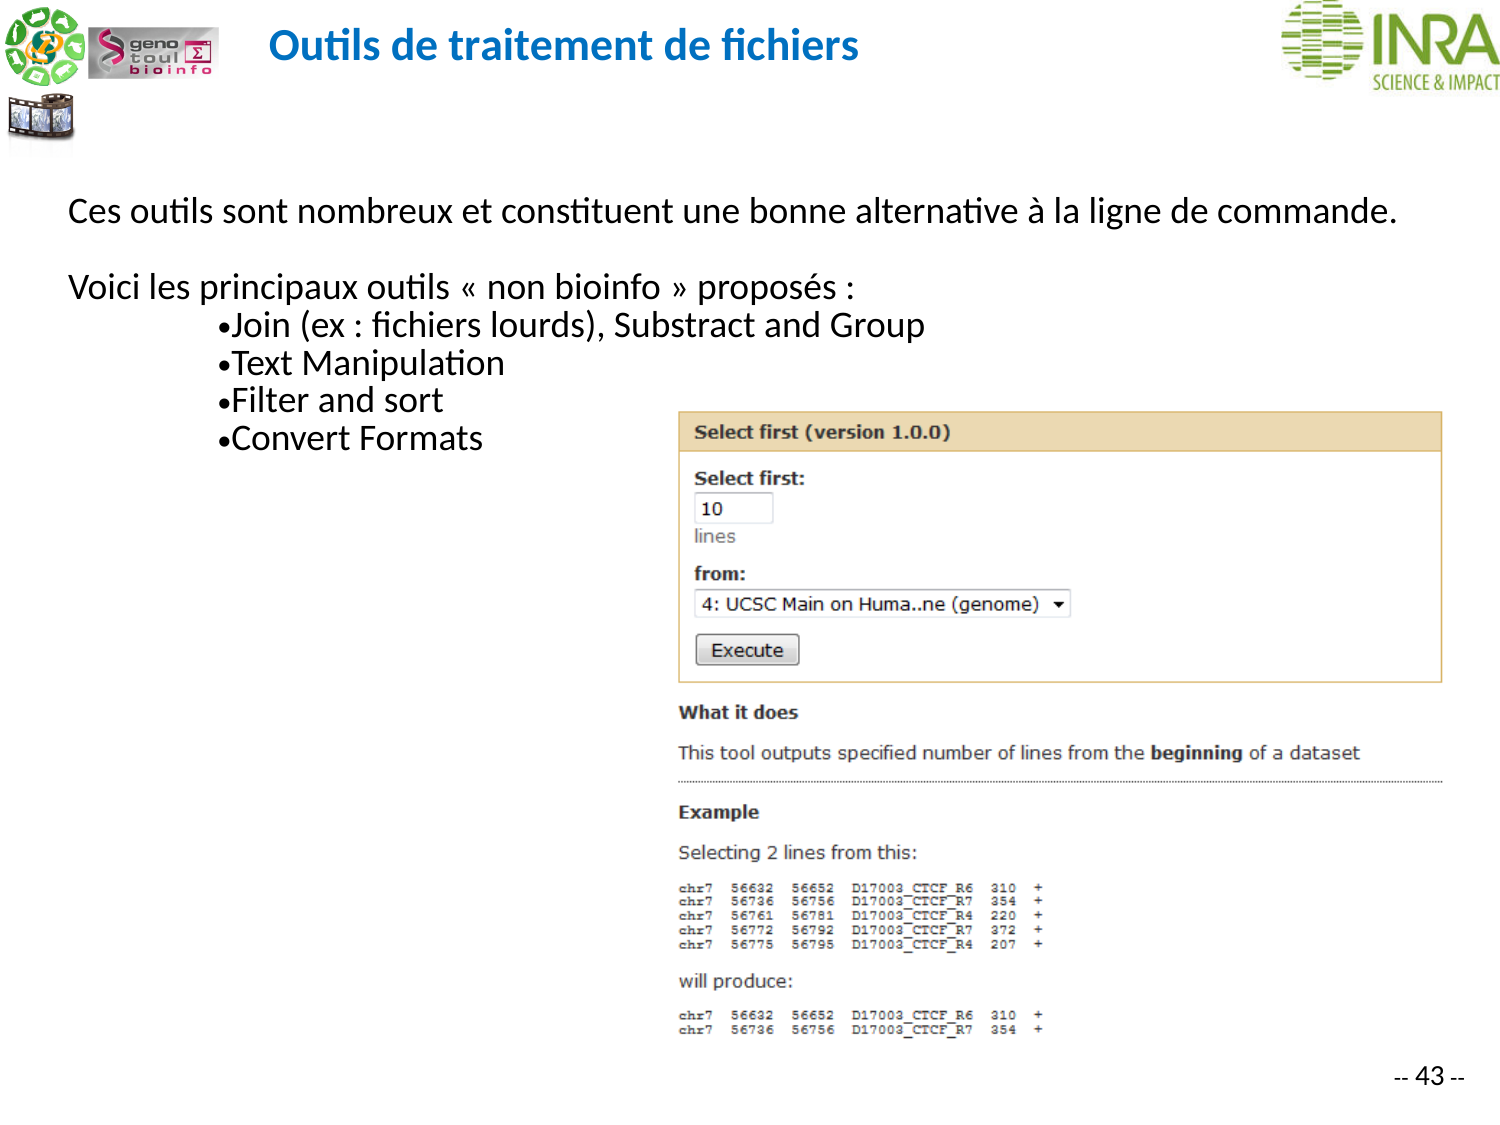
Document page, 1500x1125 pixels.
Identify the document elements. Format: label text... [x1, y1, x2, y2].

picture [5, 89, 77, 161]
picture [667, 468, 1453, 1052]
picture [1281, 0, 1500, 110]
picture [5, 7, 85, 86]
text_box Outils de traitement de fichiers [253, 19, 1270, 90]
picture [88, 27, 219, 79]
text_box Ces outils sont nombreux et constituent une bonne alternative à la ligne de commande. Voici les principaux outils « non bioinfo » proposés : Join (ex : fichiers lourds), Substract and Group Text Manipulation Filter and sort Convert Formats [53, 188, 1482, 468]
